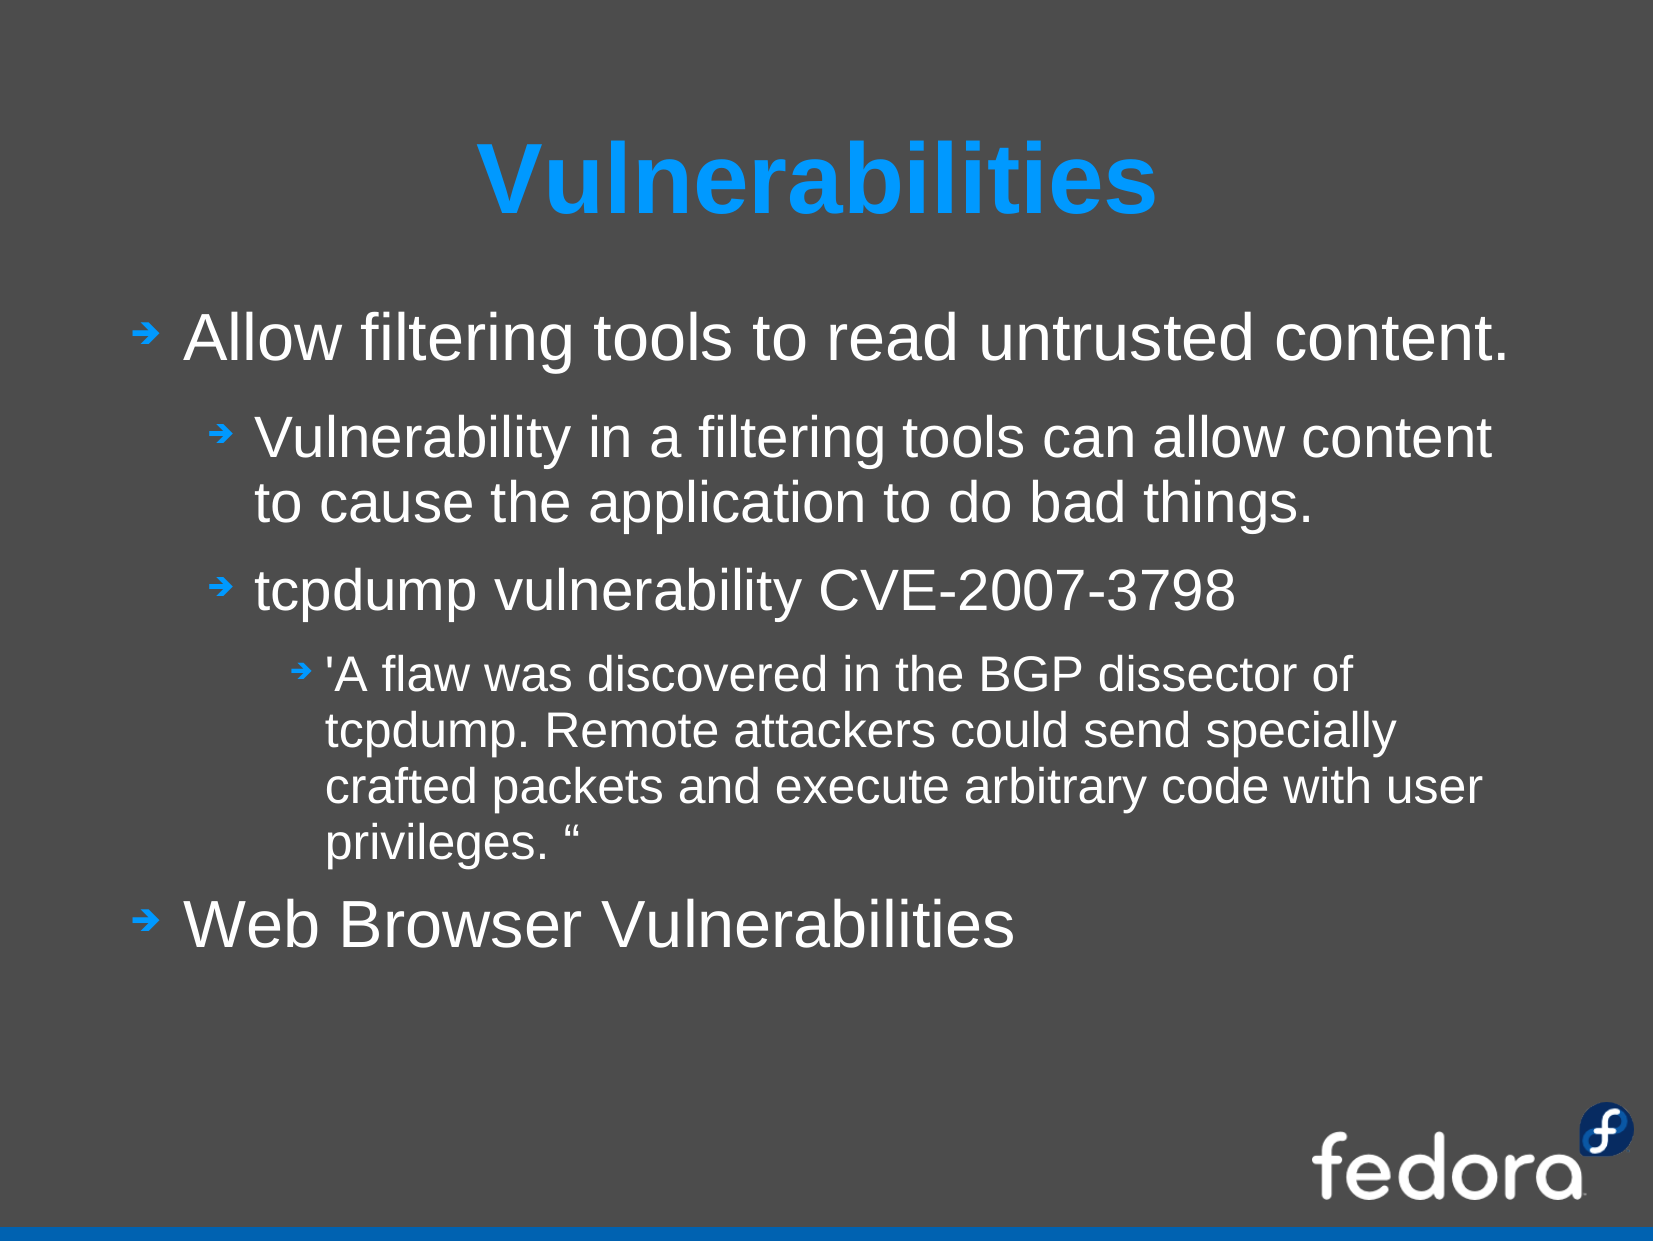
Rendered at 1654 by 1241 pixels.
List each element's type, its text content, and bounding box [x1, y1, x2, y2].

list Allow filtering tools to read untrusted content. Vulnerability in a filtering tools can allow content to cause the application to do bad things. tcpdump vulnerability CVE-2007-3798 'A flaw was discovered in the BGP dissector of tcpdump. Remote attackers could send specially crafted packets and execute arbitrary code with user privileges. “ Web Browser Vulnerabilities [112, 300, 1525, 1106]
title Vulnerabilities [112, 75, 1524, 283]
picture [1312, 1102, 1634, 1200]
